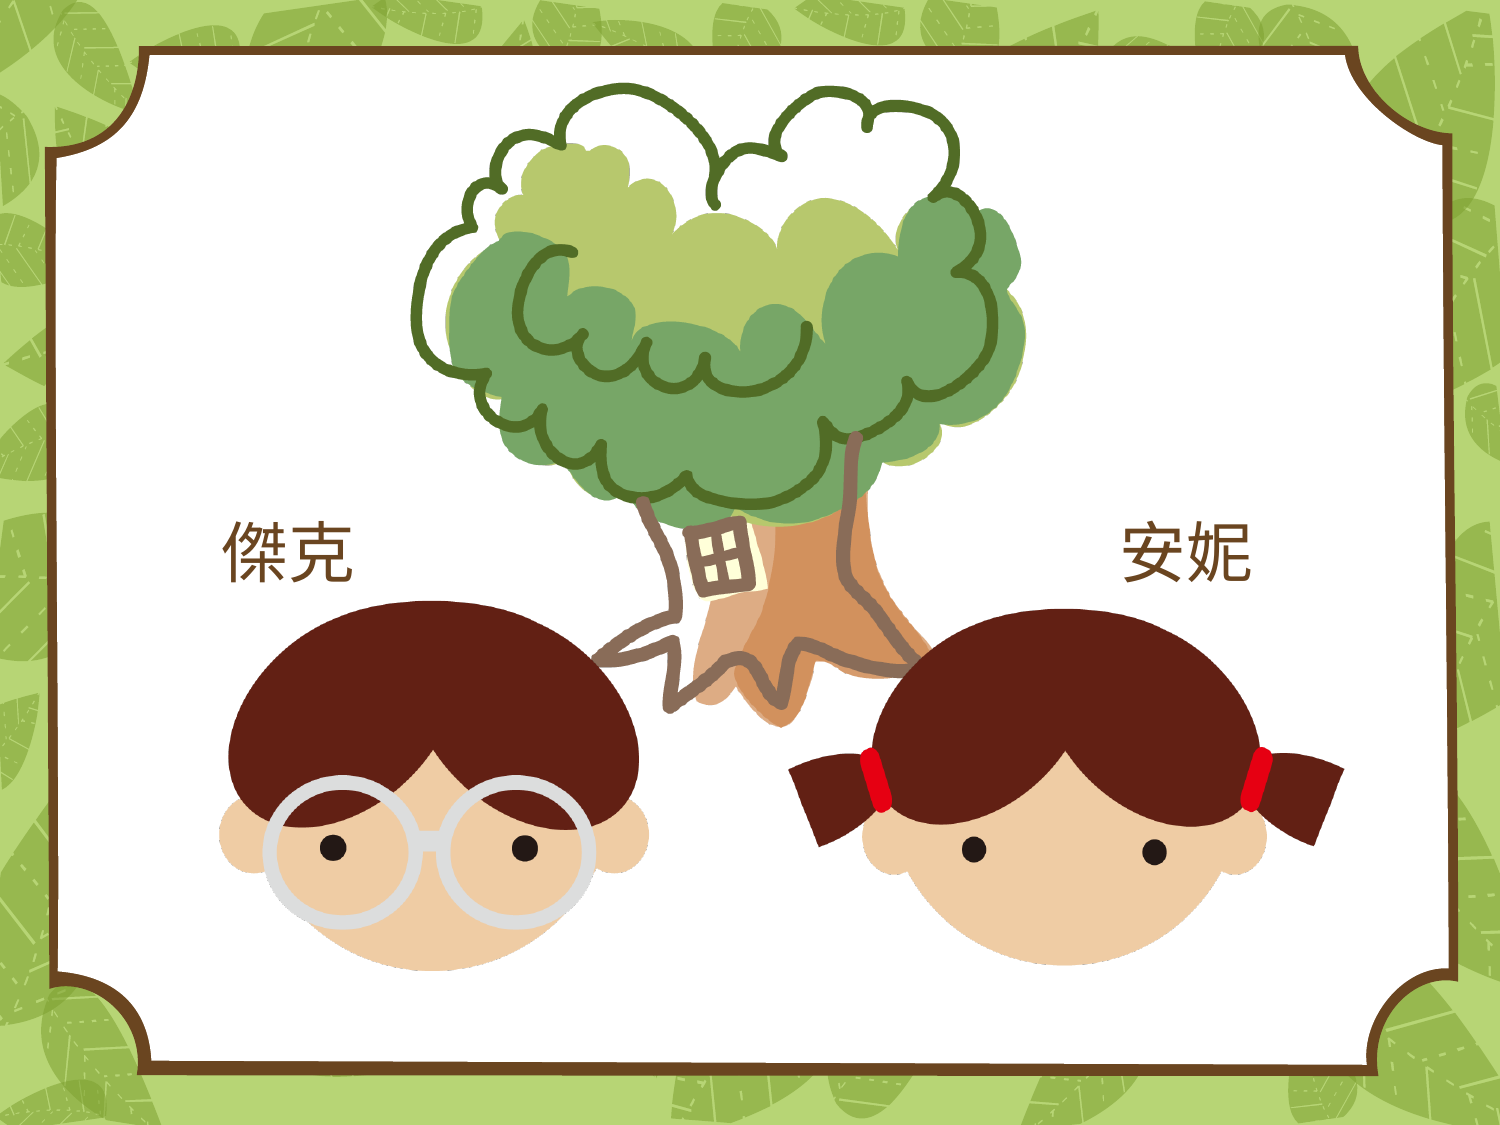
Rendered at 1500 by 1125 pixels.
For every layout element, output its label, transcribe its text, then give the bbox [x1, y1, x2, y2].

text_box 傑克 [206, 503, 372, 600]
picture [218, 54, 1347, 988]
text_box 安妮 [1104, 503, 1270, 600]
